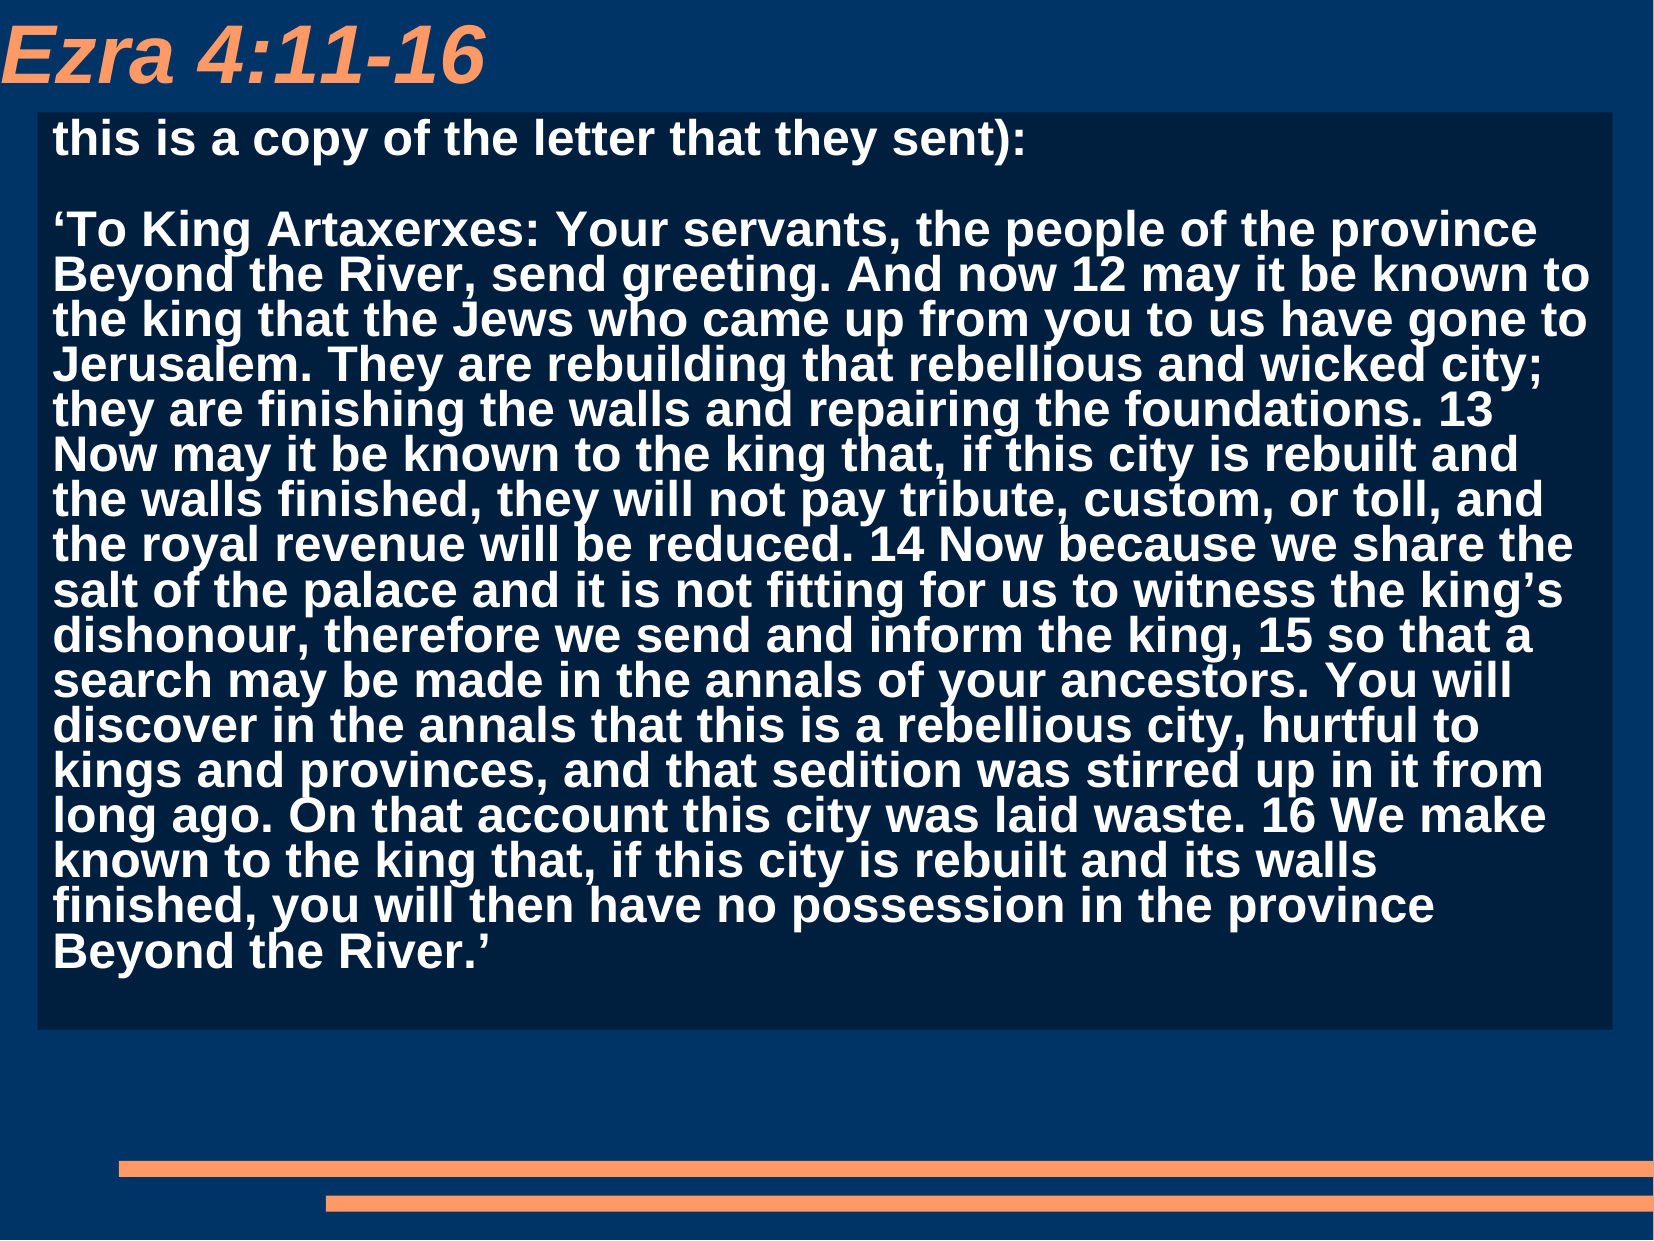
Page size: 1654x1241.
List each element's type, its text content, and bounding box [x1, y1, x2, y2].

text_box this is a copy of the letter that they sent): ‘To King Artaxerxes: Your servants, the people of the province Beyond the River, send greeting. And now 12 may it be known to the king that the Jews who came up from you to us have gone to Jerusalem. They are rebuilding that rebellious and wicked city; they are finishing the walls and repairing the foundations. 13 Now may it be known to the king that, if this city is rebuilt and the walls finished, they will not pay tribute, custom, or toll, and the royal revenue will be reduced. 14 Now because we share the salt of the palace and it is not fitting for us to witness the king’s dishonour, therefore we send and inform the king, 15 so that a search may be made in the annals of your ancestors. You will discover in the annals that this is a rebellious city, hurtful to kings and provinces, and that sedition was stirred up in it from long ago. On that account this city was laid waste. 16 We make known to the king that, if this city is rebuilt and its walls finished, you will then have no possession in the province Beyond the River.’ [37, 112, 1613, 1030]
title Ezra 4:11-16 [0, 0, 554, 151]
